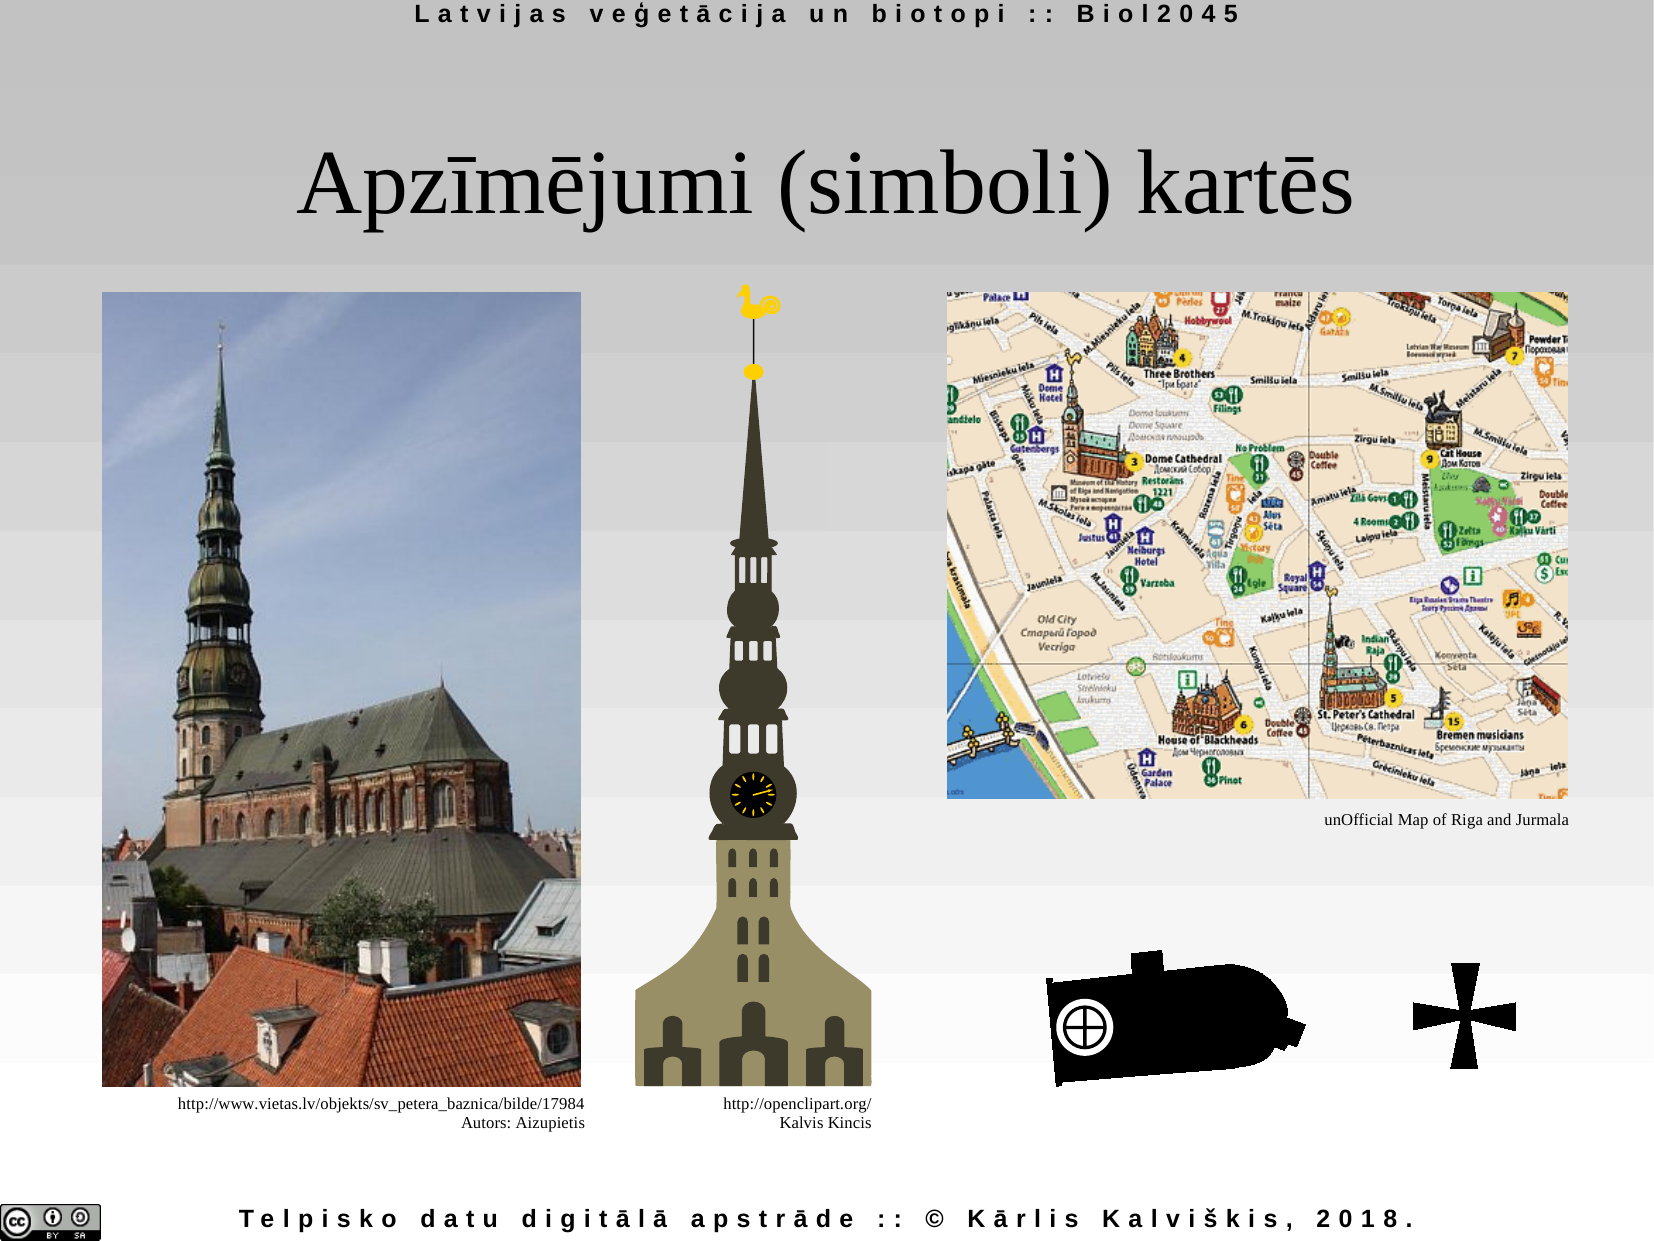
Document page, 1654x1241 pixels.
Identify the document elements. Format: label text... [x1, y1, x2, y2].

text_box http://openclipart.org/ Kalvis Kincis [723, 1094, 872, 1132]
picture [0, 0, 1654, 1241]
text_box unOfficial Map of Riga and Jurmala [1324, 810, 1570, 829]
text_box [1413, 963, 1516, 1069]
title Apzīmējumi (simboli) kartēs [29, 49, 1625, 296]
text_box [1046, 950, 1306, 1087]
text_box http://www.vietas.lv/objekts/sv_petera_baznica/bilde/17984 Autors: Aizupietis [178, 1094, 586, 1132]
